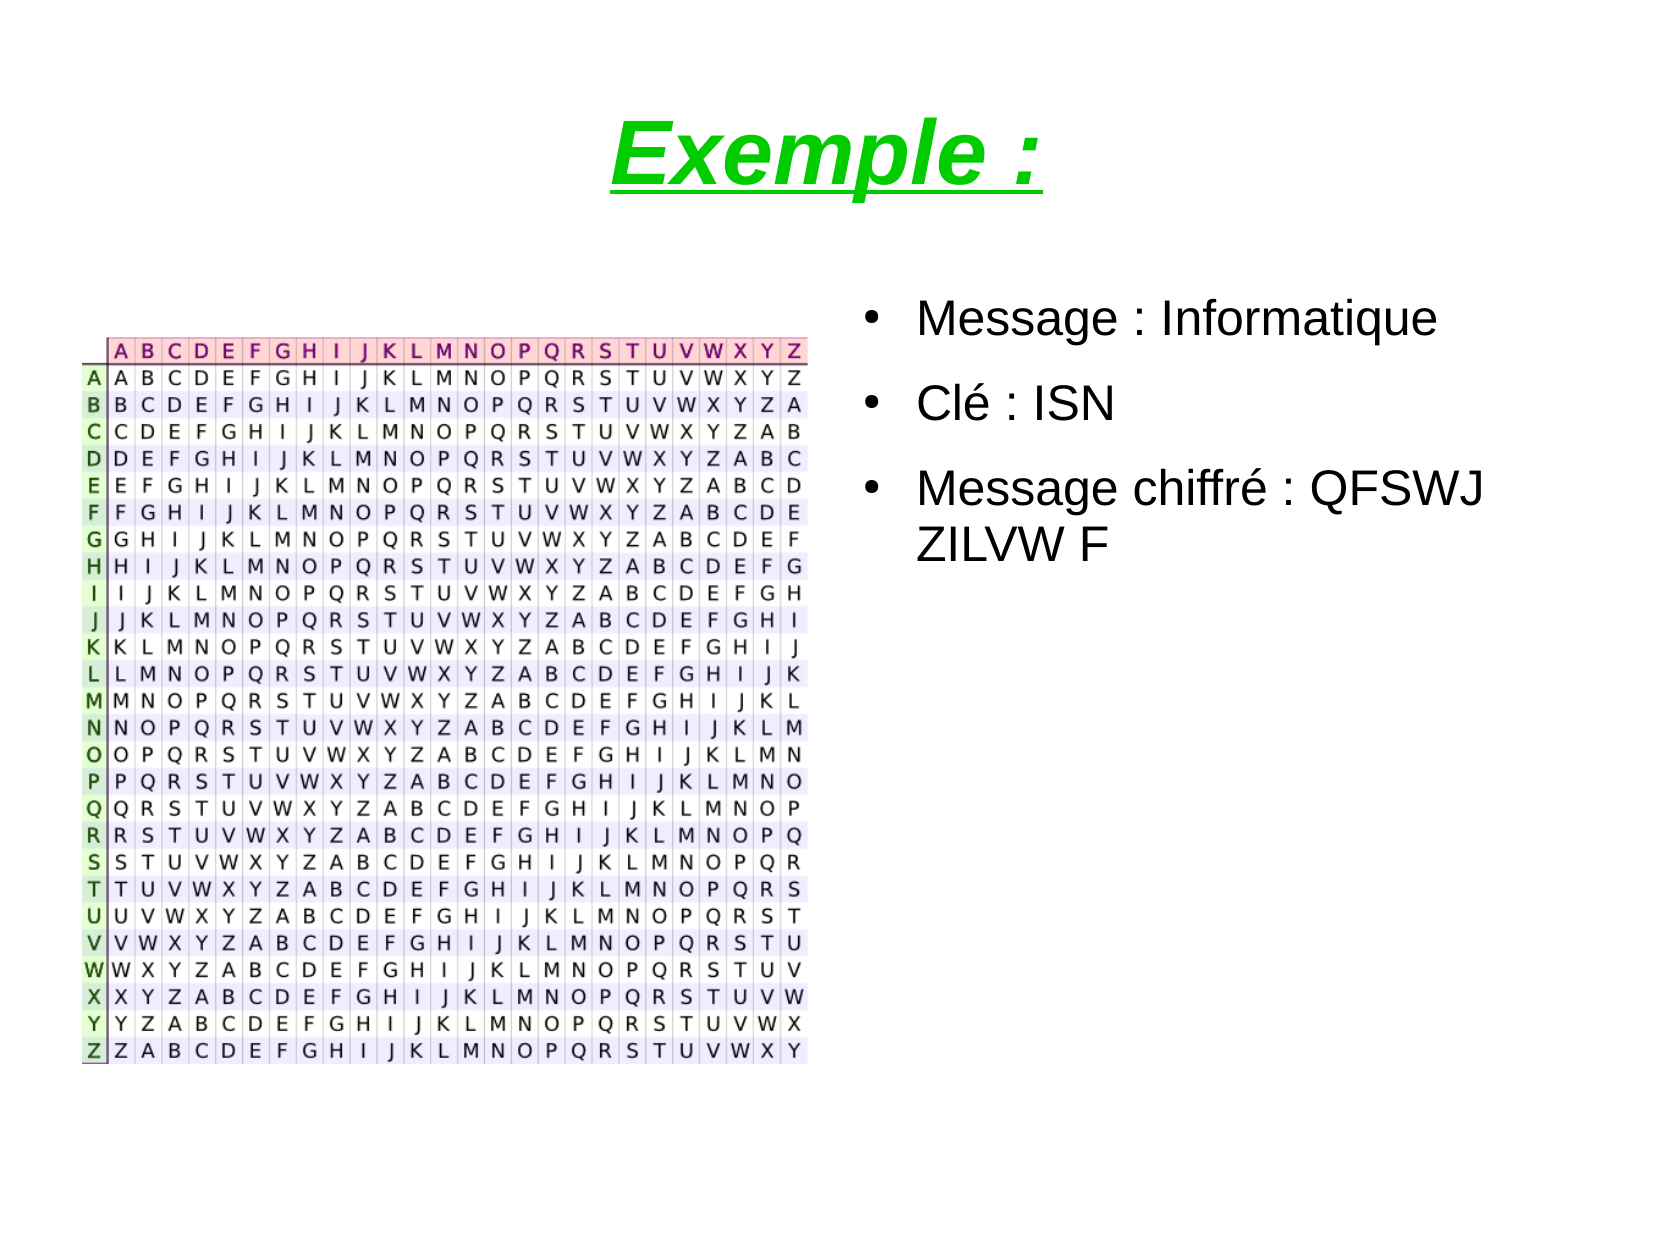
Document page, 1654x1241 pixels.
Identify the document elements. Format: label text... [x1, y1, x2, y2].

list Message : Informatique Clé : ISN Message chiffré : QFSWJ ZILVW F [845, 290, 1572, 1109]
picture [82, 335, 809, 1064]
title Exemple : [82, 49, 1571, 257]
